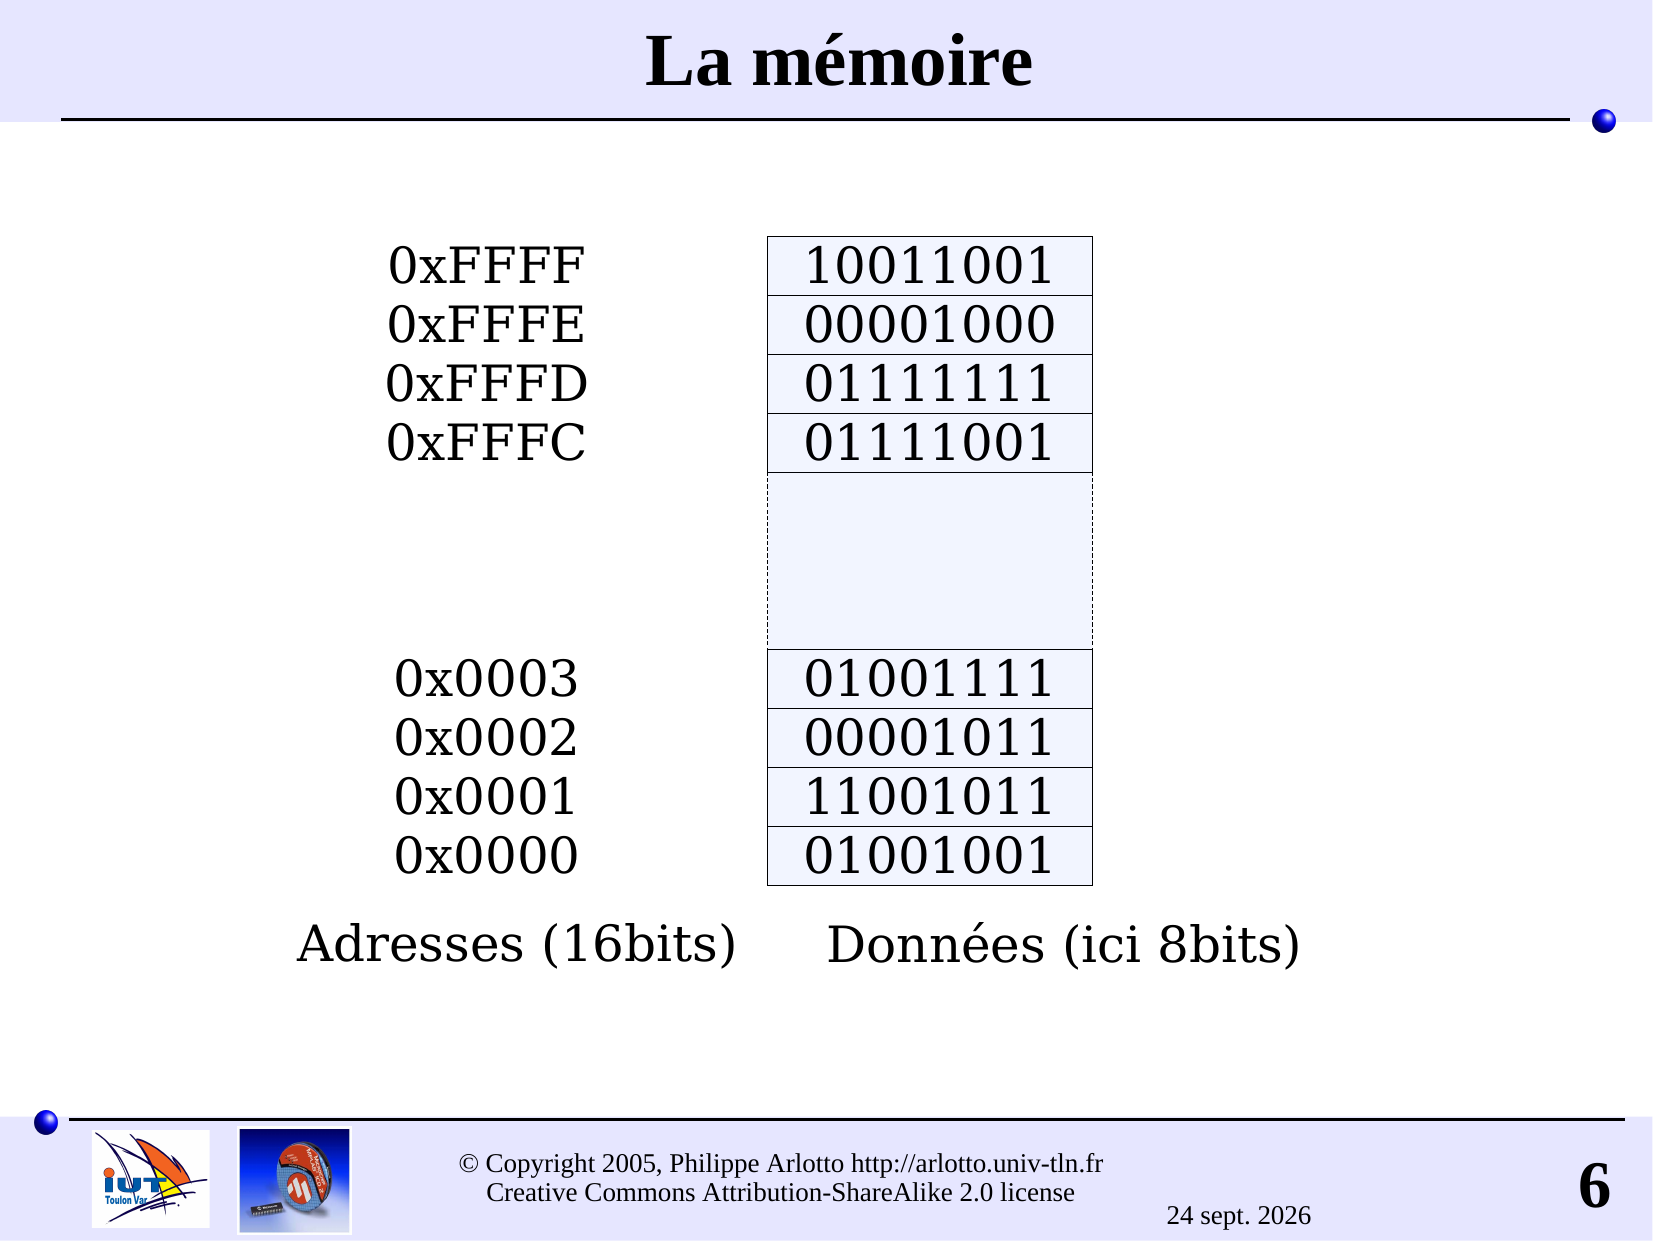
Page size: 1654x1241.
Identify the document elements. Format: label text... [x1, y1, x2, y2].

text_box 01001111 [767, 649, 1093, 708]
text_box 0xFFFF [324, 236, 650, 295]
text_box 0x0002 [324, 708, 650, 767]
text_box 01001001 [767, 826, 1093, 886]
text_box Adresses (16bits) [297, 915, 739, 974]
text_box 0x0001 [324, 767, 650, 826]
text_box 10011001 [767, 236, 1093, 295]
text_box [767, 472, 1093, 649]
text_box 01111111 [767, 354, 1093, 414]
text_box 01111001 [767, 414, 1093, 472]
text_box 11001011 [767, 767, 1093, 826]
text_box 00001011 [767, 708, 1093, 767]
picture [237, 1126, 352, 1235]
text_box 0x0003 [324, 649, 650, 708]
text_box 0xFFFE [324, 295, 650, 354]
text_box Données (ici 8bits) [826, 916, 1303, 975]
text_box 00001000 [767, 295, 1093, 354]
text_box 0xFFFC [324, 414, 650, 473]
title La mémoire [95, 11, 1585, 110]
text_box 0xFFFD [324, 354, 650, 414]
text_box 0x0000 [324, 826, 650, 886]
